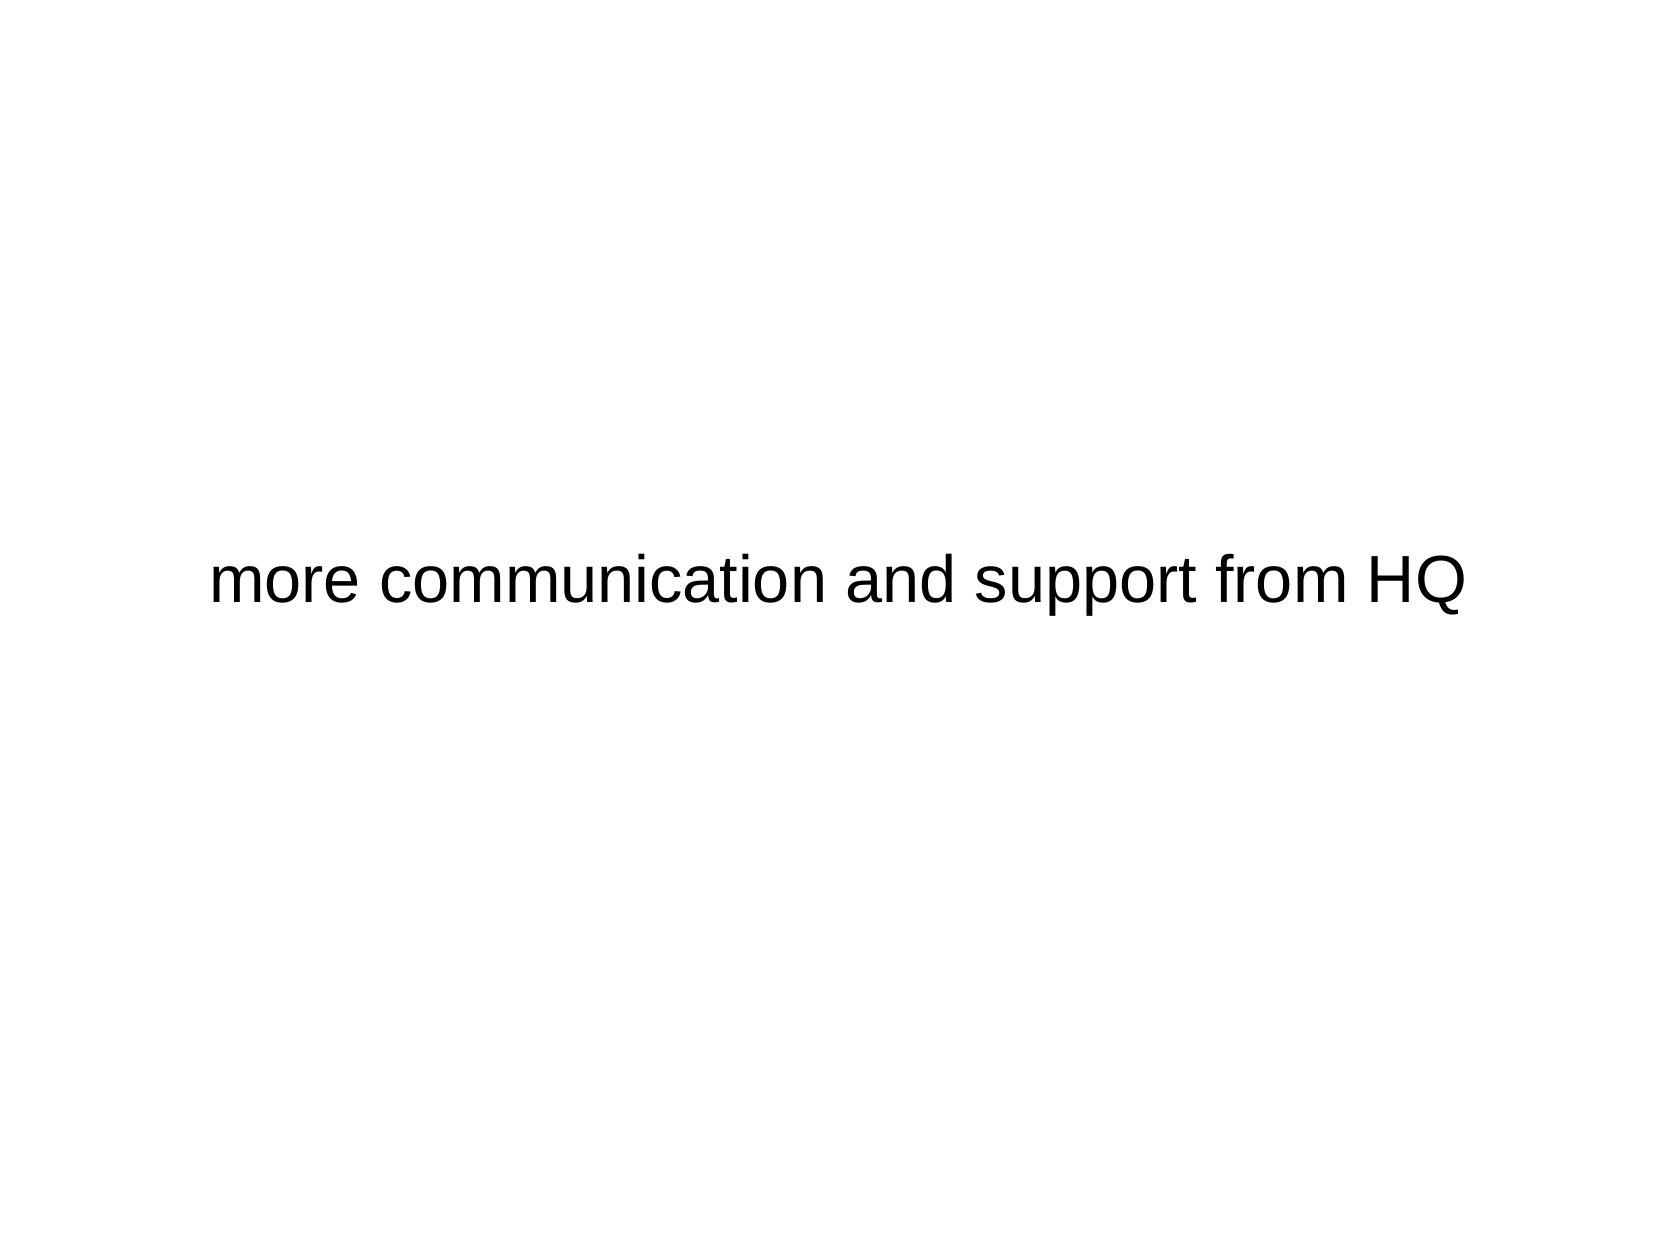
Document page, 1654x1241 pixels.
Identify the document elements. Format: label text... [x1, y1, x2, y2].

subtitle more communication and support from HQ [82, 49, 1571, 1109]
